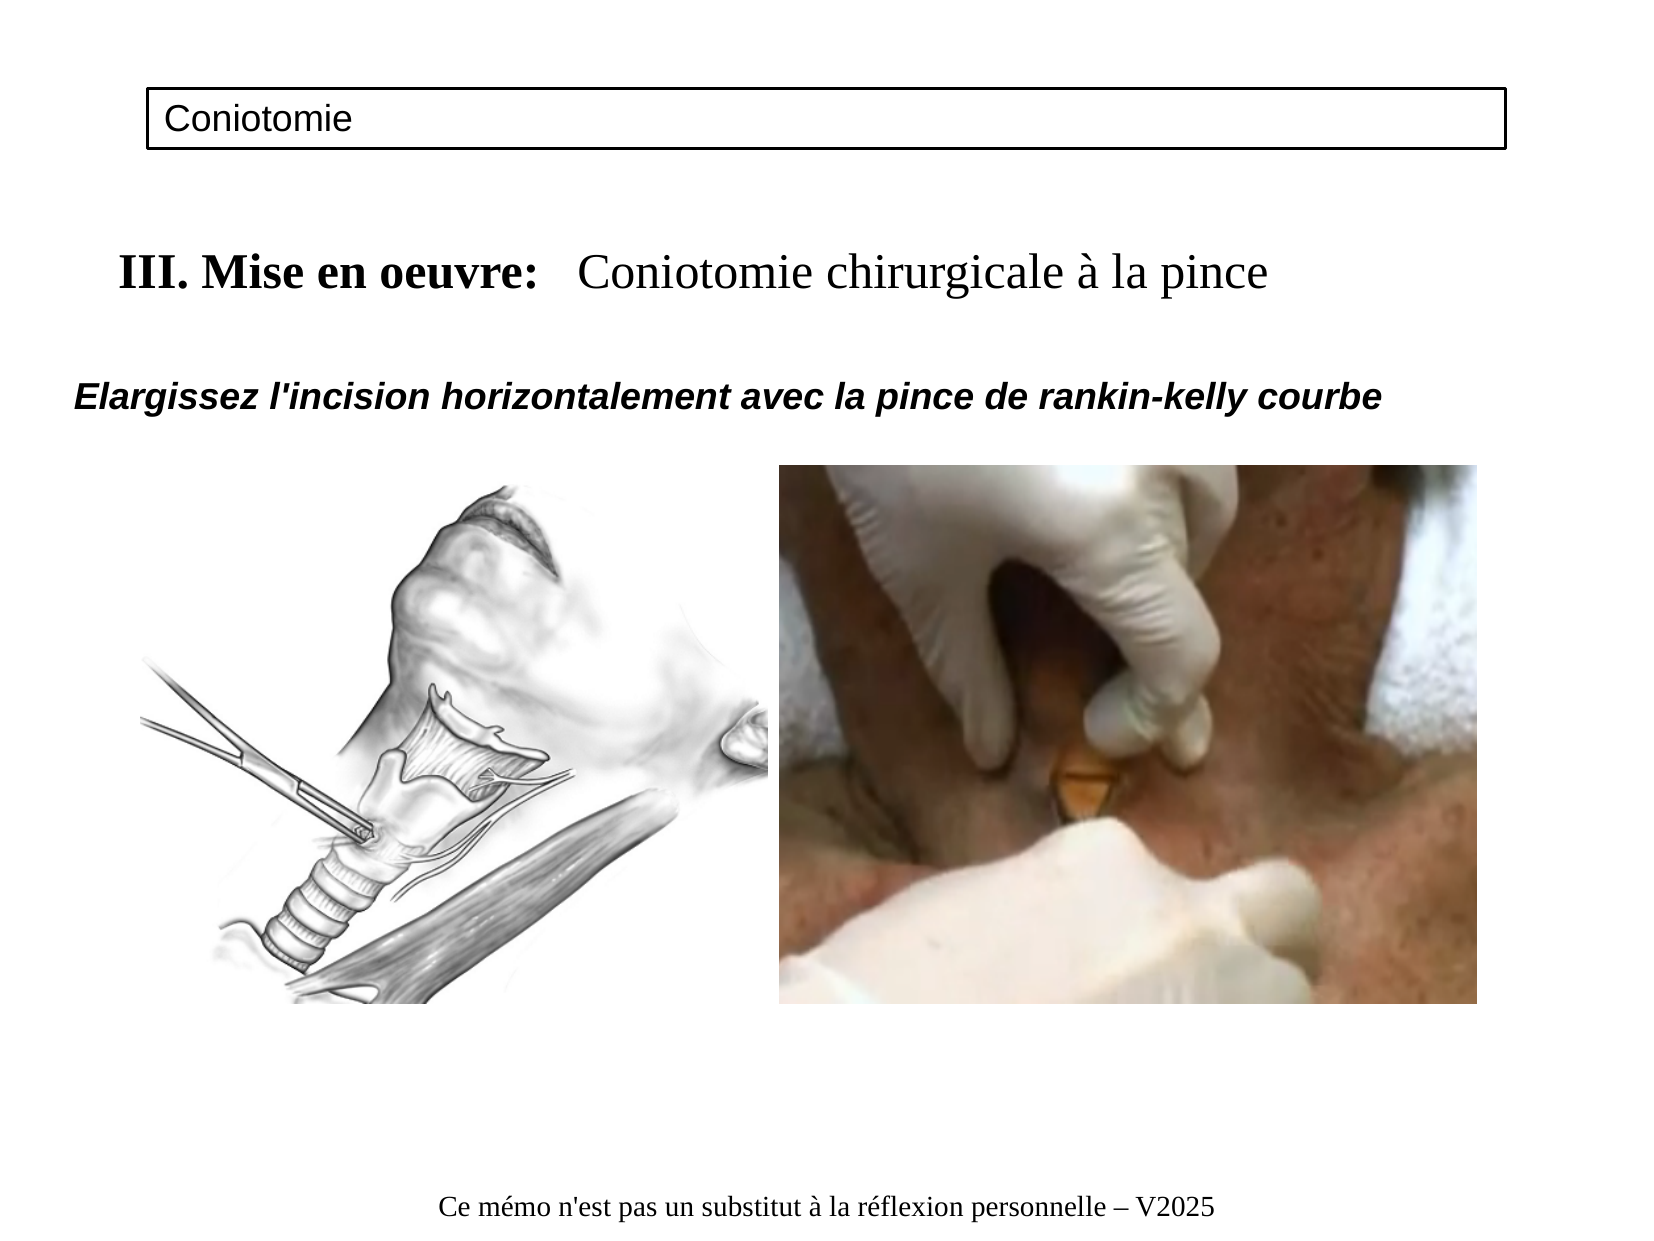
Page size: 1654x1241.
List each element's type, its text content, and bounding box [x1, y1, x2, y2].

text_box III. Mise en oeuvre: Coniotomie chirurgicale à la pince [103, 236, 1518, 309]
picture [779, 465, 1477, 1004]
picture [140, 472, 768, 1004]
text_box Coniotomie [147, 88, 1506, 149]
text_box Ce mémo n'est pas un substitut à la réflexion personnelle – V2025 [358, 1182, 1296, 1231]
text_box Elargissez l'incision horizontalement avec la pince de rankin-kelly courbe [59, 368, 1595, 427]
